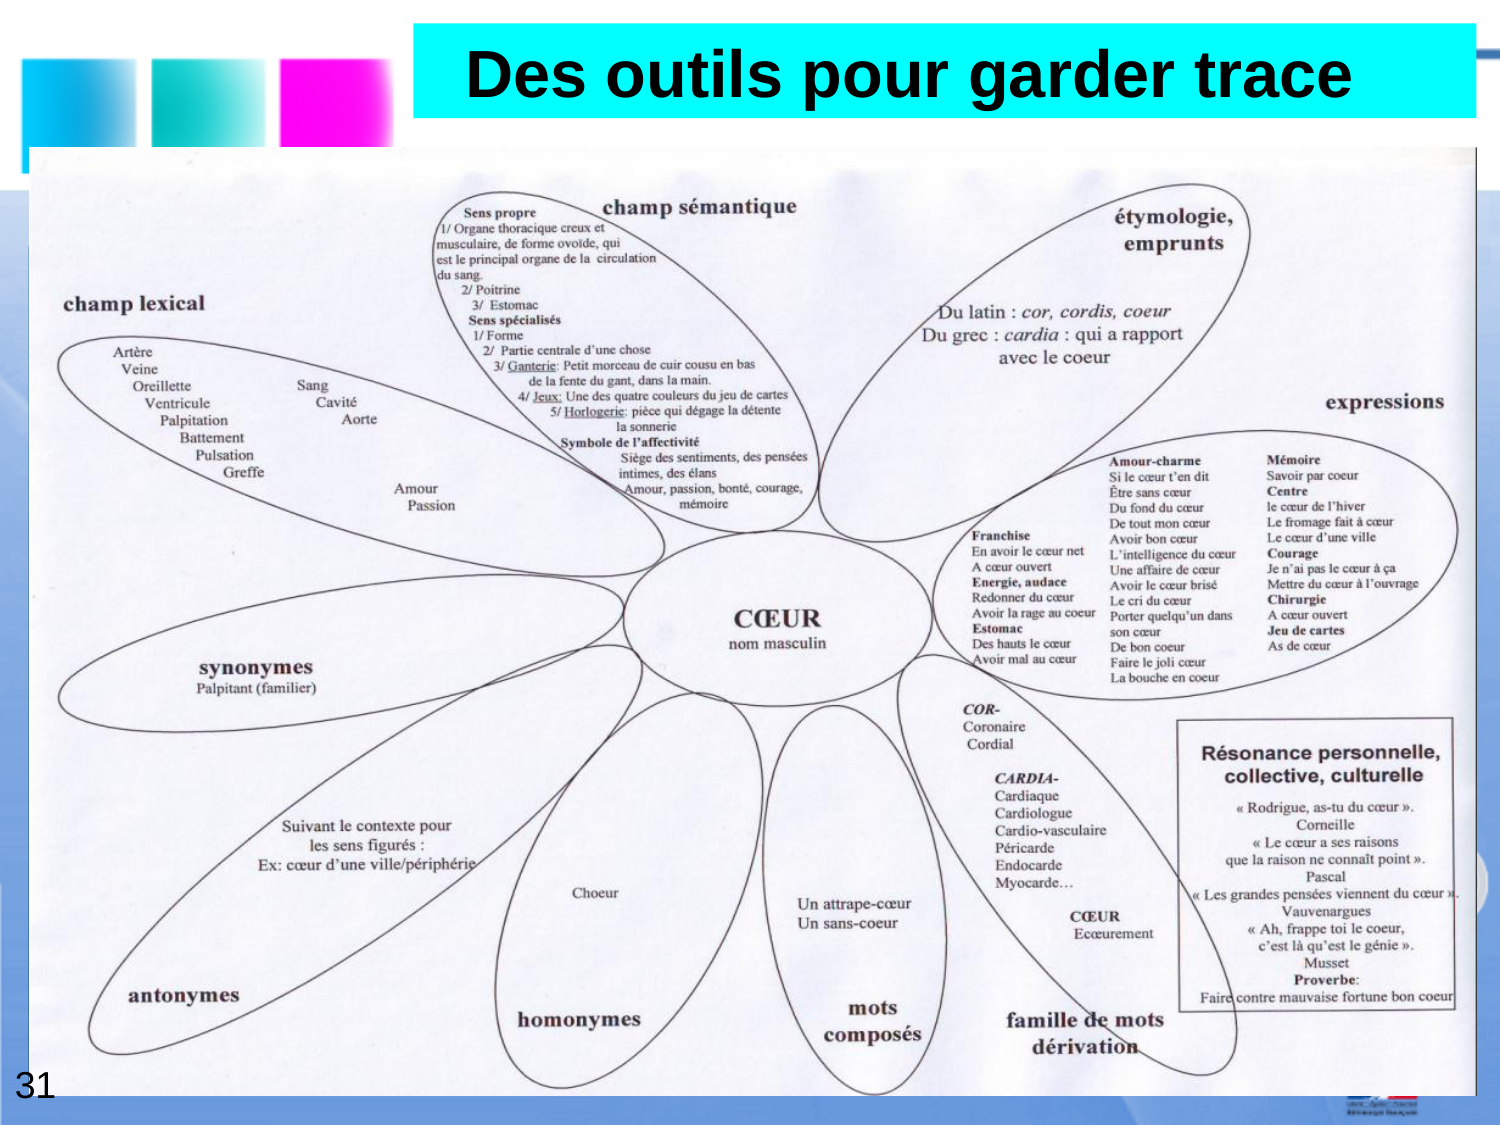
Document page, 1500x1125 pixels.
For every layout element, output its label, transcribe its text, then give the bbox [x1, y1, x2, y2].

text_box Des outils pour garder trace [413, 23, 1477, 119]
picture [0, 0, 1500, 1125]
text_box <numéro> [0, 1054, 657, 1125]
